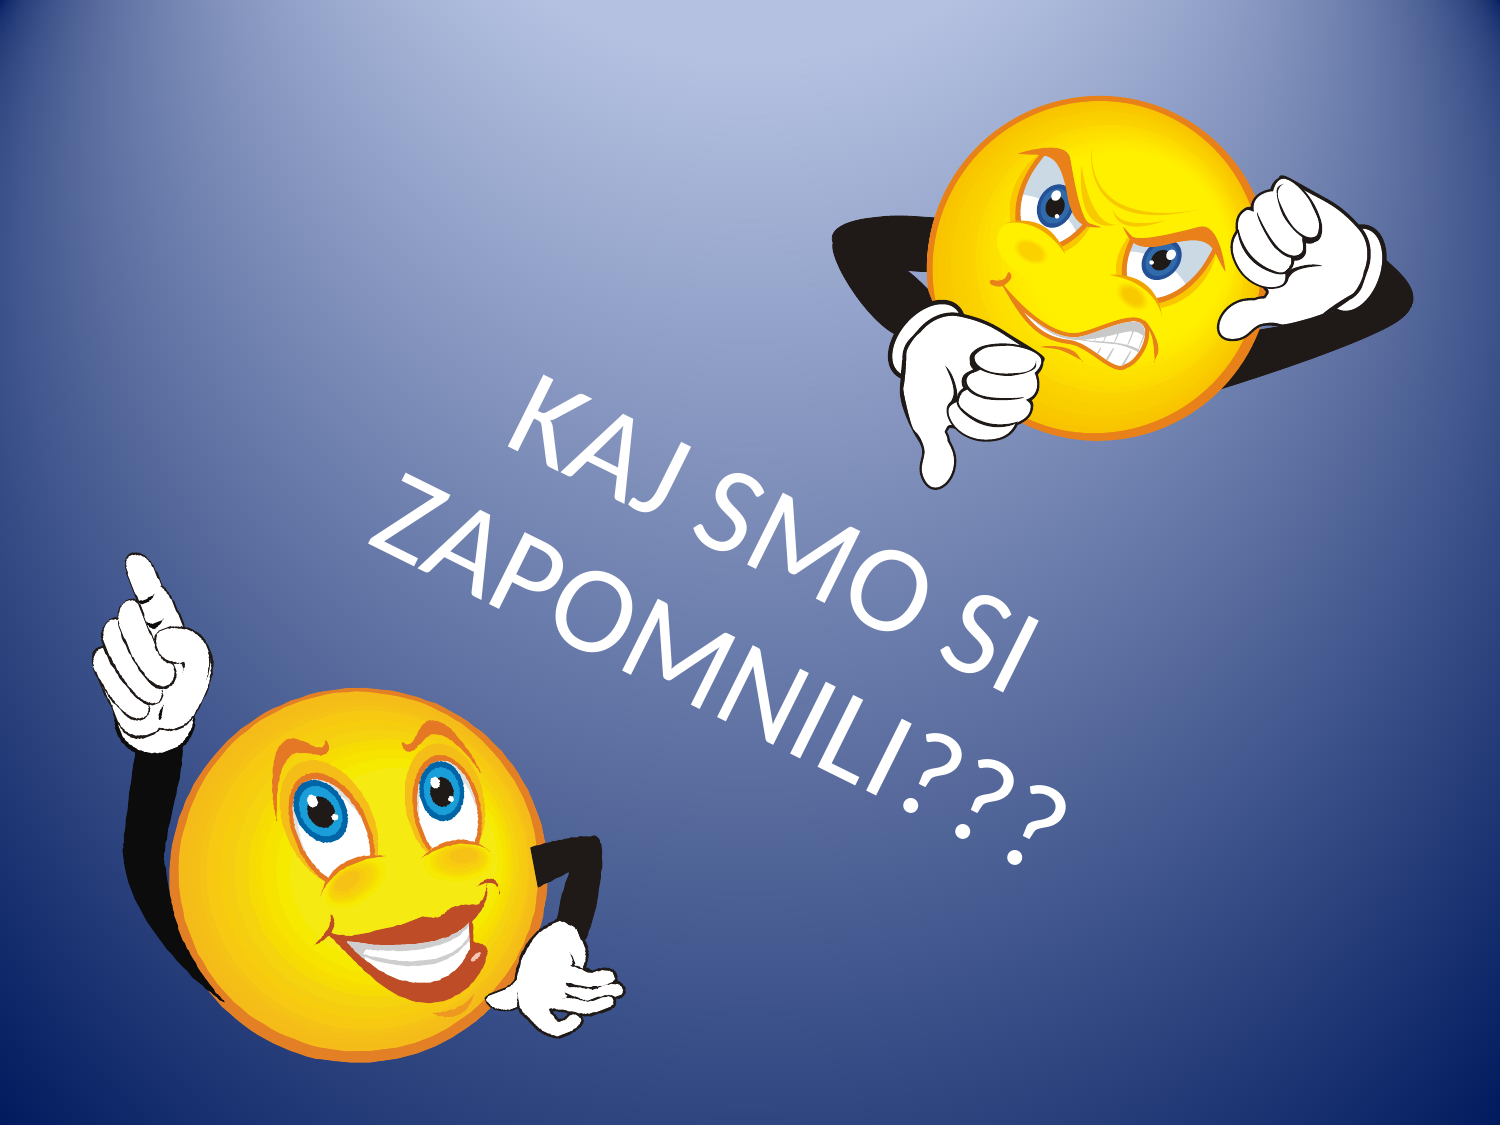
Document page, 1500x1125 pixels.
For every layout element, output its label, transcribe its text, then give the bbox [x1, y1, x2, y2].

picture [0, 0, 1500, 1125]
title KAJ SMO SI ZAPOMNILI??? [100, 208, 1393, 978]
